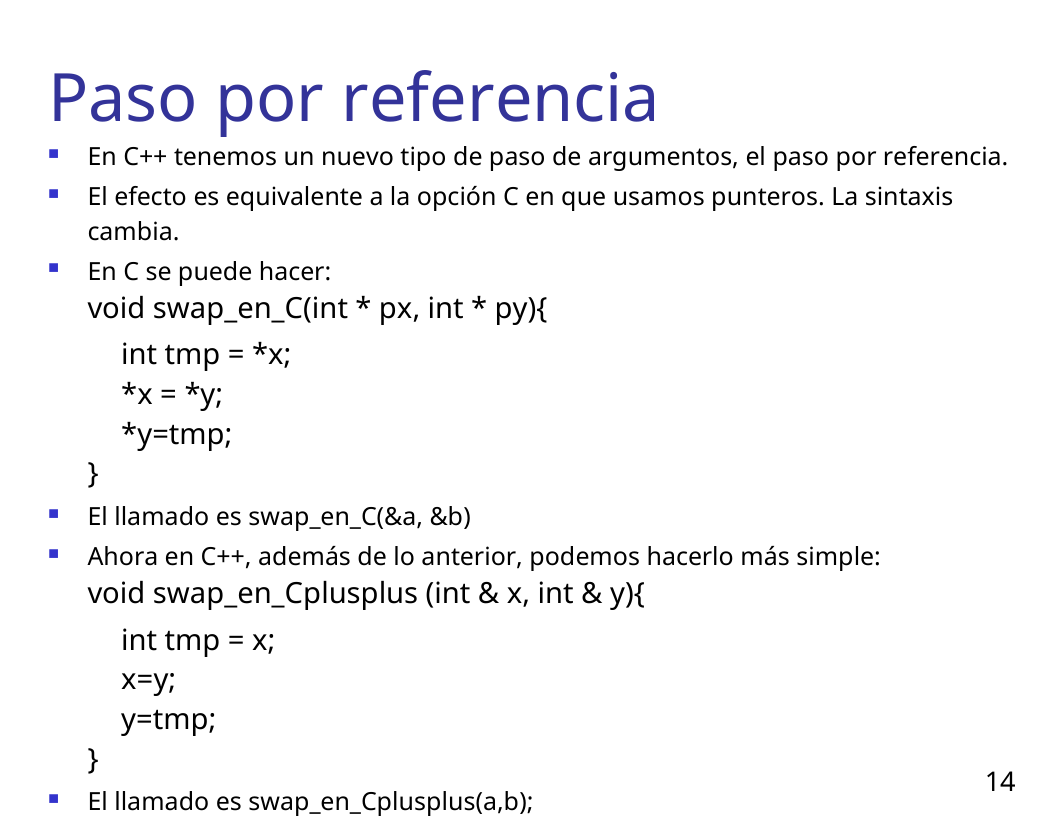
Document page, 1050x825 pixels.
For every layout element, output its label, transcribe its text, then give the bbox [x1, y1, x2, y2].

list En C++ tenemos un nuevo tipo de paso de argumentos, el paso por referencia. El efecto es equivalente a la opción C en que usamos punteros. La sintaxis cambia. En C se puede hacer: void swap_en_C(int * px, int * py){ int tmp = *x; *x = *y; *y=tmp; } El llamado es swap_en_C(&a, &b) Ahora en C++, además de lo anterior, podemos hacerlo más simple: void swap_en_Cplusplus (int & x, int & y){ int tmp = x; x=y; y=tmp; } El llamado es swap_en_Cplusplus(a,b); [37, 133, 1023, 685]
title Paso por referencia [37, 26, 1026, 147]
